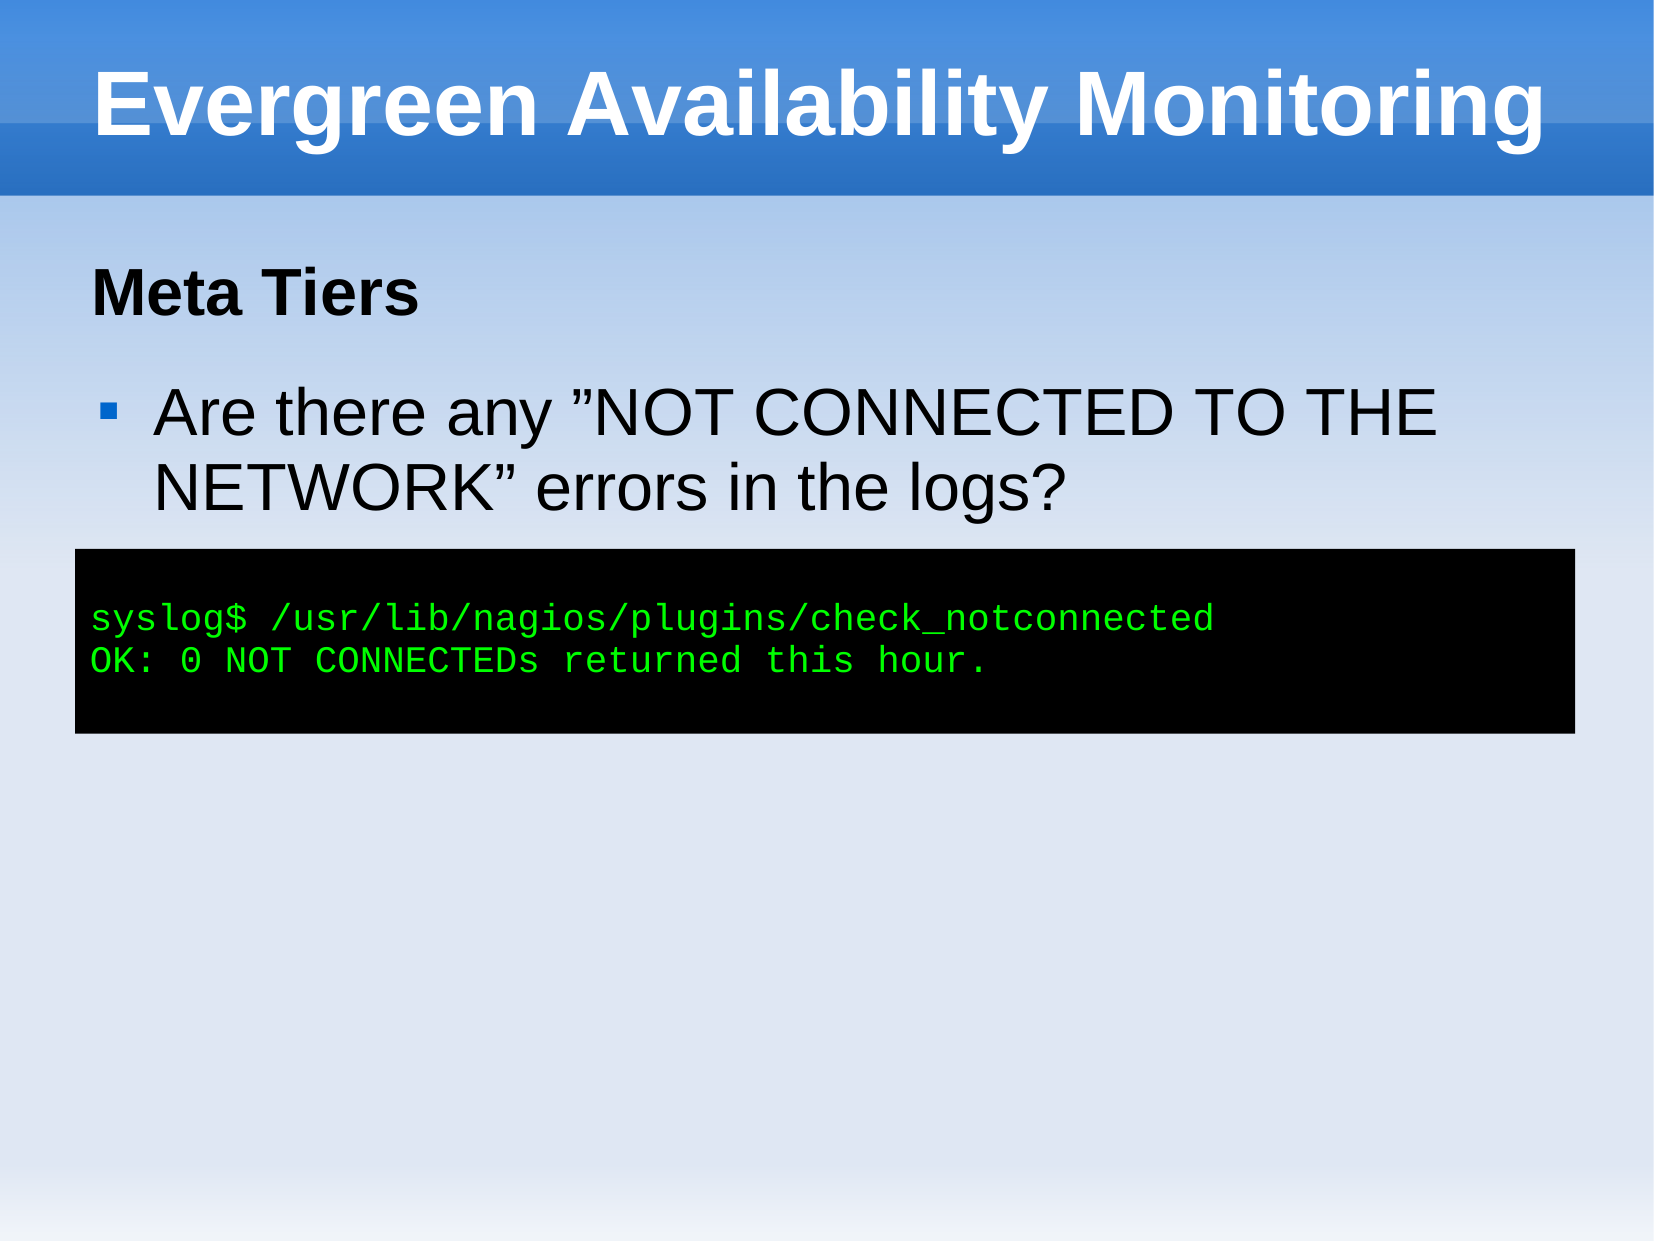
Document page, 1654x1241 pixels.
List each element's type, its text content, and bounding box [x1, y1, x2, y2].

picture [0, 0, 1654, 1241]
list Are there any ”NOT CONNECTED TO THE NETWORK” errors in the logs? [82, 375, 1571, 548]
title Evergreen Availability Monitoring [76, 0, 1565, 208]
text_box syslog$ /usr/lib/nagios/plugins/check_notconnected OK: 0 NOT CONNECTEDs returned this hour. [75, 548, 1576, 734]
text_box Meta Tiers [76, 247, 437, 338]
